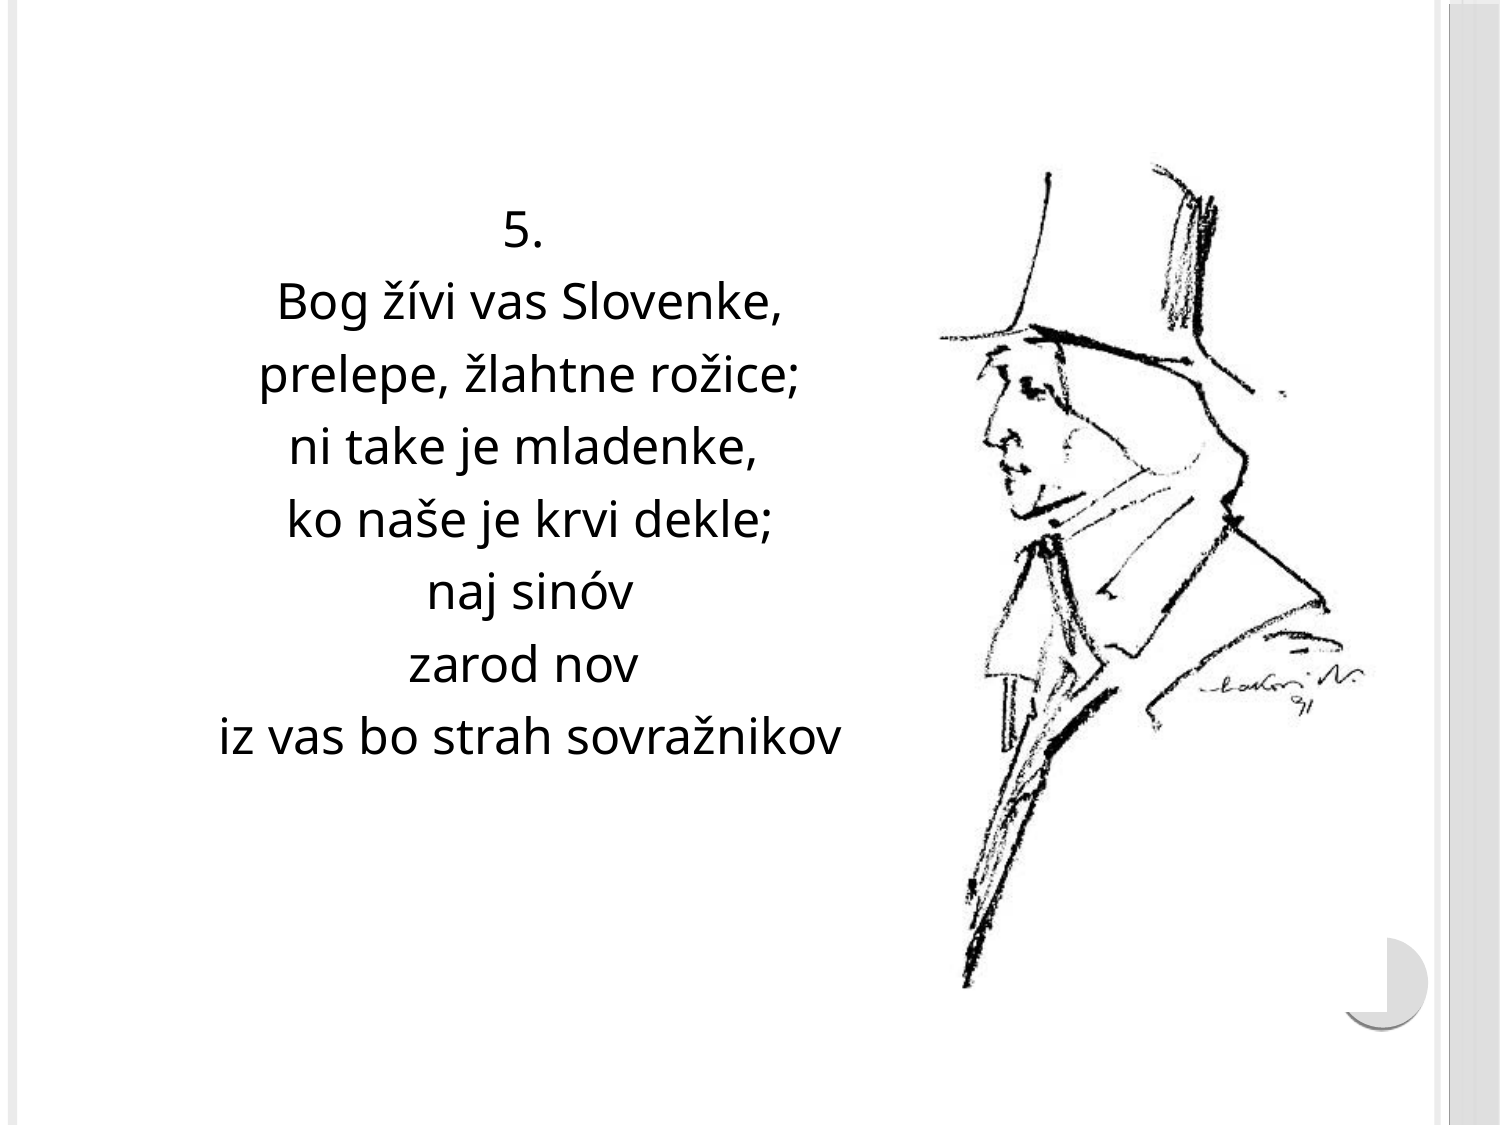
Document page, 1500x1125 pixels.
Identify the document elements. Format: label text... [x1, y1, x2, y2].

list 5. Bog žívi vas Slovenke, prelepe, žlahtne rožice; ni take je mladenke, ko naše je krvi dekle; naj sinóv zarod nov iz vas bo strah sovražnikov [0, 117, 1143, 917]
picture [925, 152, 1387, 1012]
